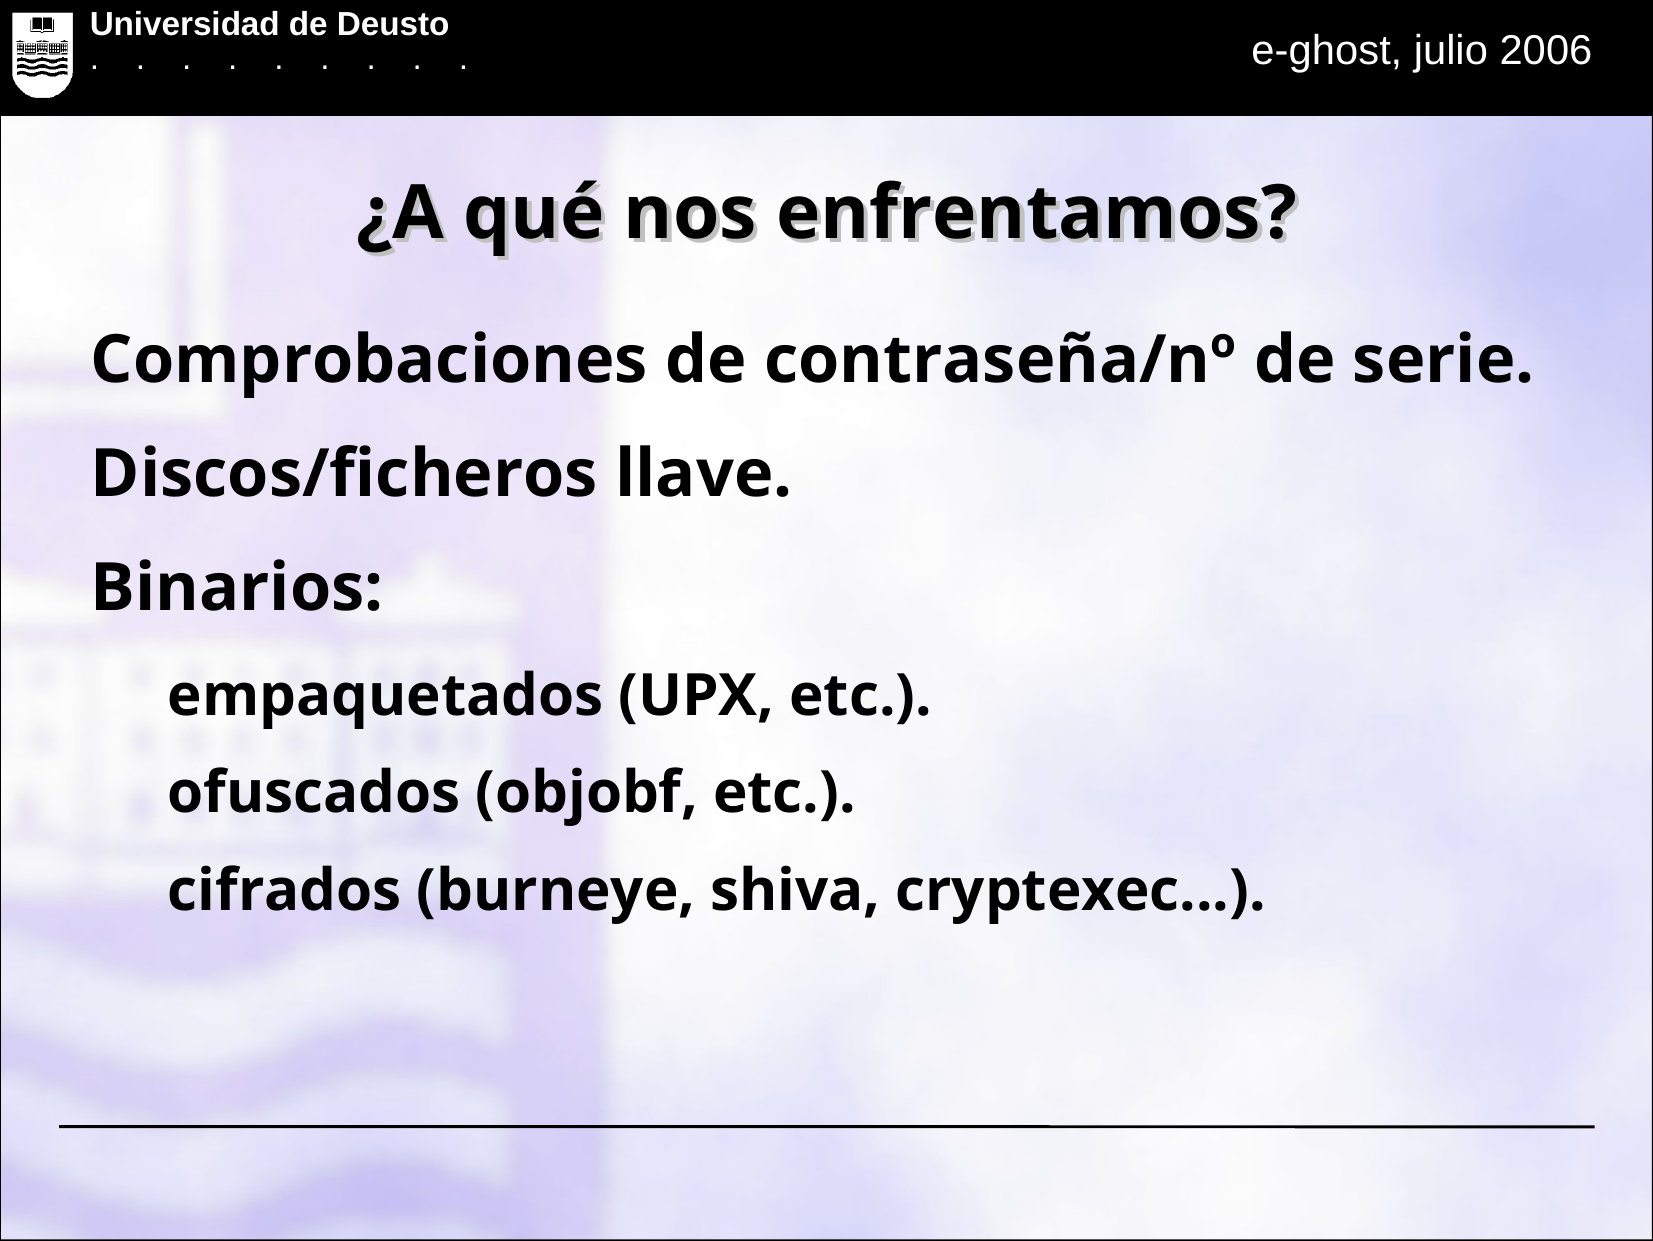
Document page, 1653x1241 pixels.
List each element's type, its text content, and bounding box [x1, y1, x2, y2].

title ¿A qué nos enfrentamos? [121, 140, 1533, 279]
list Comprobaciones de contraseña/nº de serie. Discos/ficheros llave. Binarios: empaquetados (UPX, etc.). ofuscados (objobf, etc.). cifrados (burneye, shiva, cryptexec...). [73, 314, 1560, 1107]
picture [1, 116, 1651, 1239]
